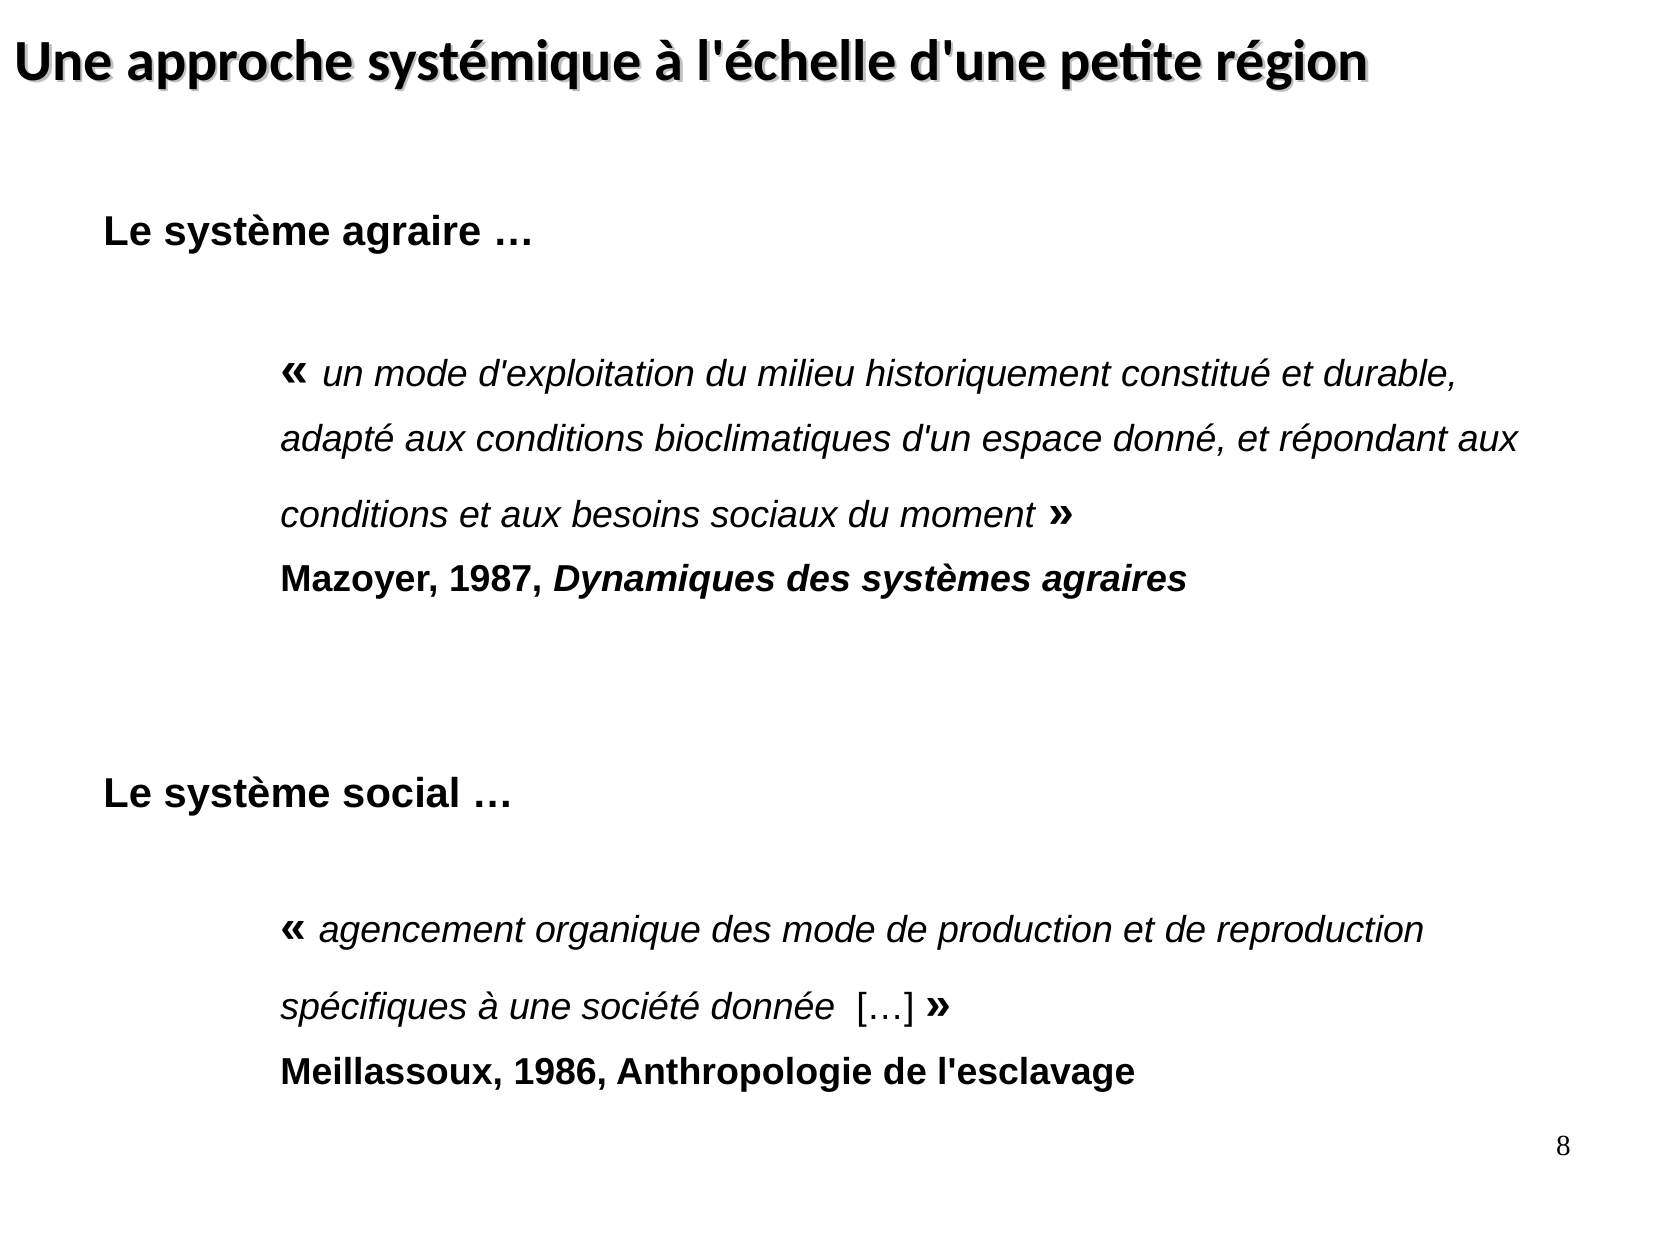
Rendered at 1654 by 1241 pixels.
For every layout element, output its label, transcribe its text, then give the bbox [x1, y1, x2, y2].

text_box Le système social … « agencement organique des mode de production et de reproduction spécifiques à une société donnée […] » Meillassoux, 1986, Anthropologie de l'esclavage [88, 739, 1565, 1102]
text_box Le système agraire … « un mode d'exploitation du milieu historiquement constitué et durable, adapté aux conditions bioclimatiques d'un espace donné, et répondant aux conditions et aux besoins sociaux du moment » Mazoyer, 1987, Dynamiques des systèmes agraires [88, 177, 1565, 733]
text_box Une approche systémique à l'échelle d'une petite région [0, 0, 1625, 87]
